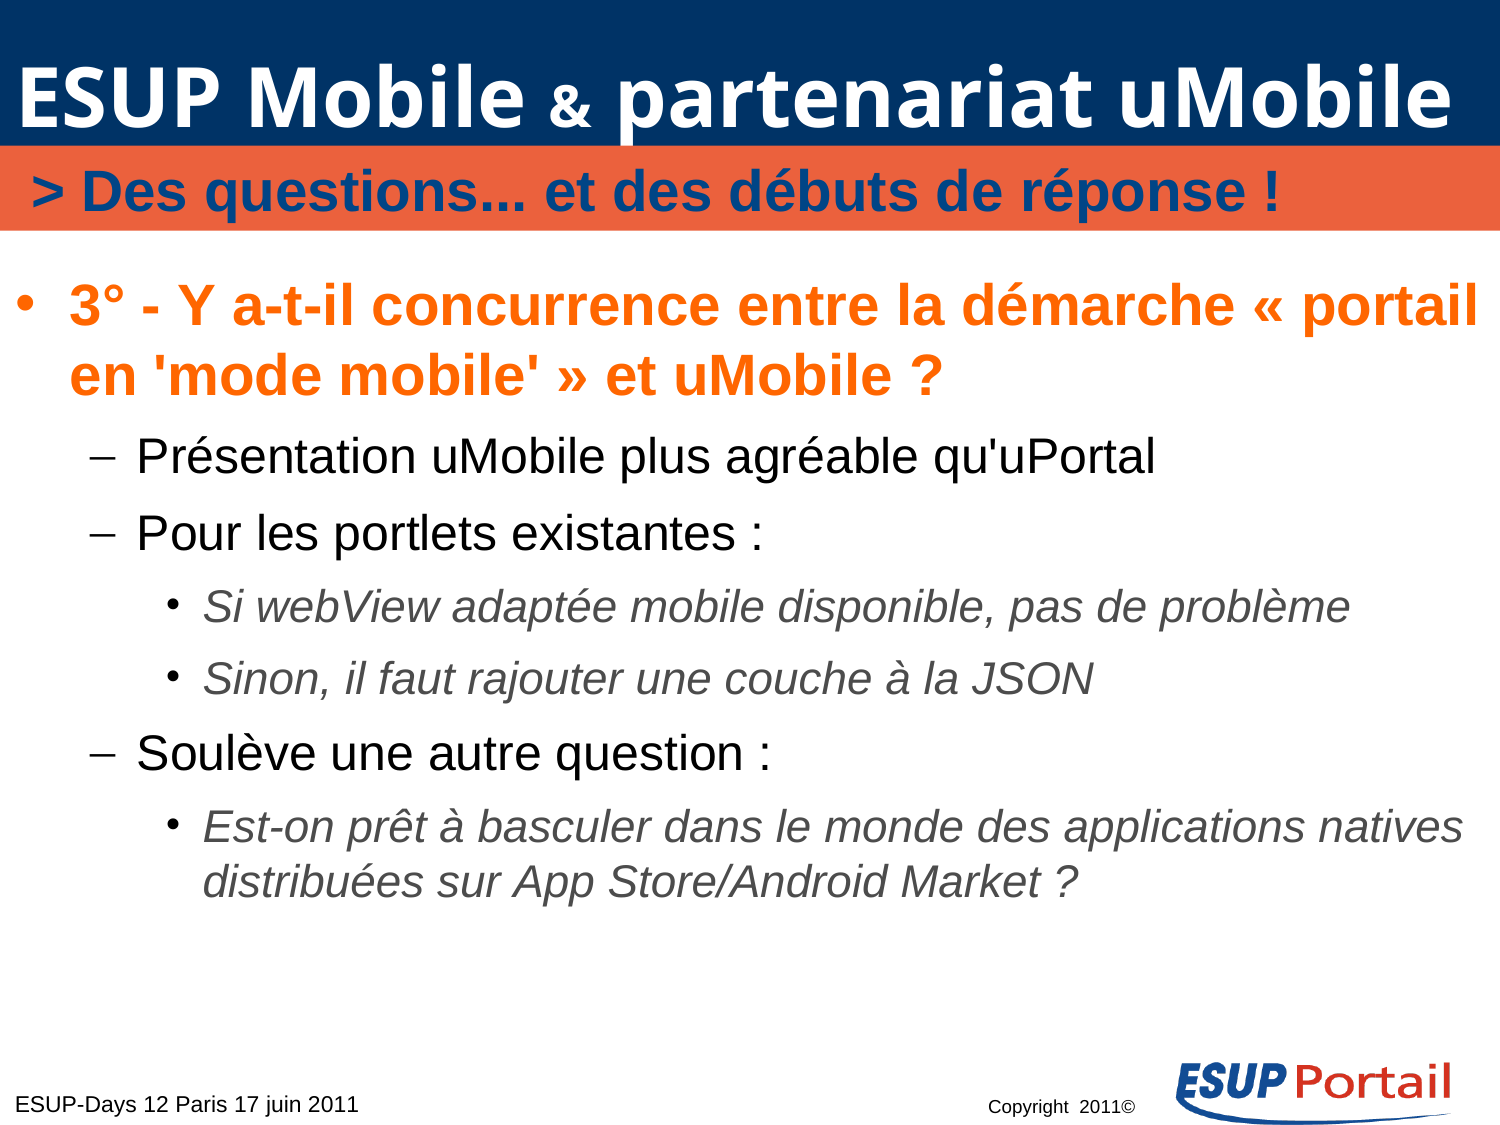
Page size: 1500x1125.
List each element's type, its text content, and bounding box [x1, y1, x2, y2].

text_box ESUP-Days 12 Paris 17 juin 2011 [0, 1074, 632, 1125]
text_box > Des questions... et des débuts de réponse ! [0, 145, 1500, 231]
picture [1175, 1074, 1451, 1125]
text_box ESUP Mobile & partenariat uMobile [0, 0, 1500, 145]
text_box 3° - Y a-t-il concurrence entre la démarche « portail en 'mode mobile' » et uMobile ? Présentation uMobile plus agréable qu'uPortal Pour les portlets existantes : Si webView adaptée mobile disponible, pas de problème Sinon, il faut rajouter une couche à la JSON Soulève une autre question : Est-on prêt à basculer dans le monde des applications natives distribuées sur App Store/Android Market ? [0, 231, 1500, 1074]
